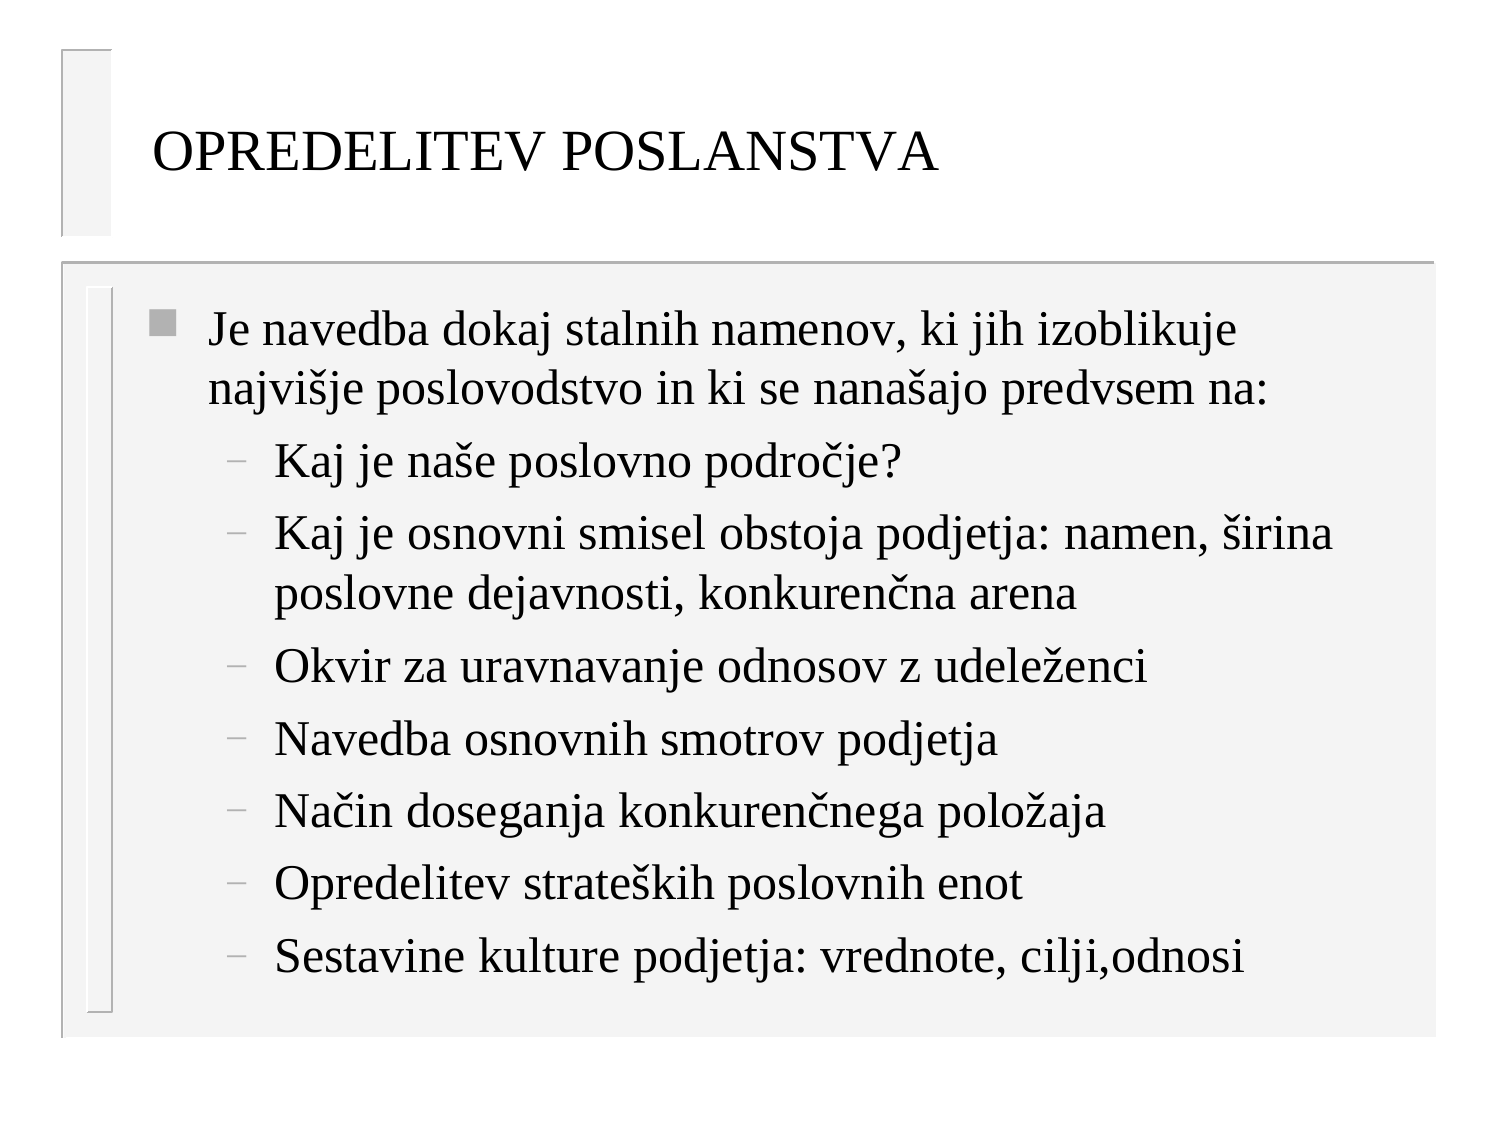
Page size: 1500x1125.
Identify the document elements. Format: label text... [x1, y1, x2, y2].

list Je navedba dokaj stalnih namenov, ki jih izoblikuje najvišje poslovodstvo in ki se nanašajo predvsem na: Kaj je naše poslovno področje? Kaj je osnovni smisel obstoja podjetja: namen, širina poslovne dejavnosti, konkurenčna arena Okvir za uravnavanje odnosov z udeleženci Navedba osnovnih smotrov podjetja Način doseganja konkurenčnega položaja Opredelitev strateških poslovnih enot Sestavine kulture podjetja: vrednote, cilji,odnosi [137, 287, 1413, 990]
title OPREDELITEV POSLANSTVA [137, 56, 1413, 238]
